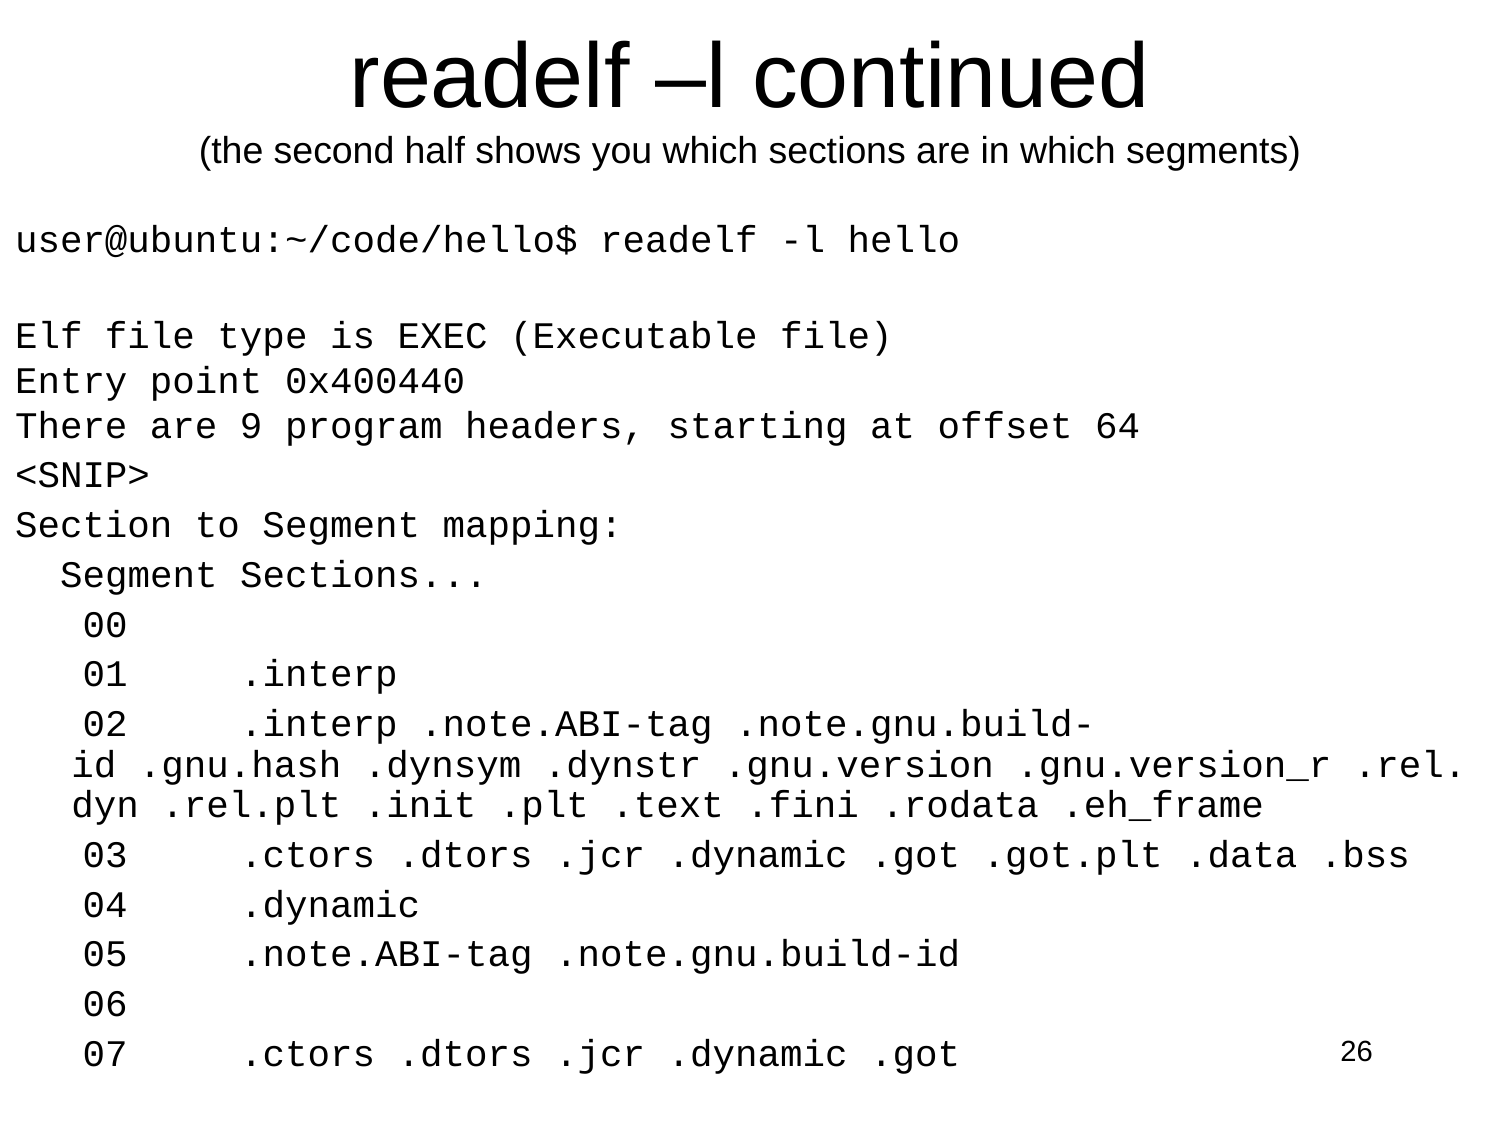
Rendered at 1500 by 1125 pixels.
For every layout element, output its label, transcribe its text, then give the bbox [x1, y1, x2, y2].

list user@ubuntu:~/code/hello$ readelf -l hello Elf file type is EXEC (Executable file) Entry point 0x400440 There are 9 program headers, starting at offset 64 <SNIP> Section to Segment mapping: Segment Sections... 00 01 .interp 02 .interp .note.ABI-tag .note.gnu.build-id .gnu.hash .dynsym .dynstr .gnu.version .gnu.version_r .rel.dyn .rel.plt .init .plt .text .fini .rodata .eh_frame 03 .ctors .dtors .jcr .dynamic .got .got.plt .data .bss 04 .dynamic 05 .note.ABI-tag .note.gnu.build-id 06 07 .ctors .dtors .jcr .dynamic .got [0, 212, 1500, 1125]
text_box <number> [1074, 1025, 1388, 1101]
title readelf –l continued (the second half shows you which sections are in which segments) [0, 0, 1500, 188]
